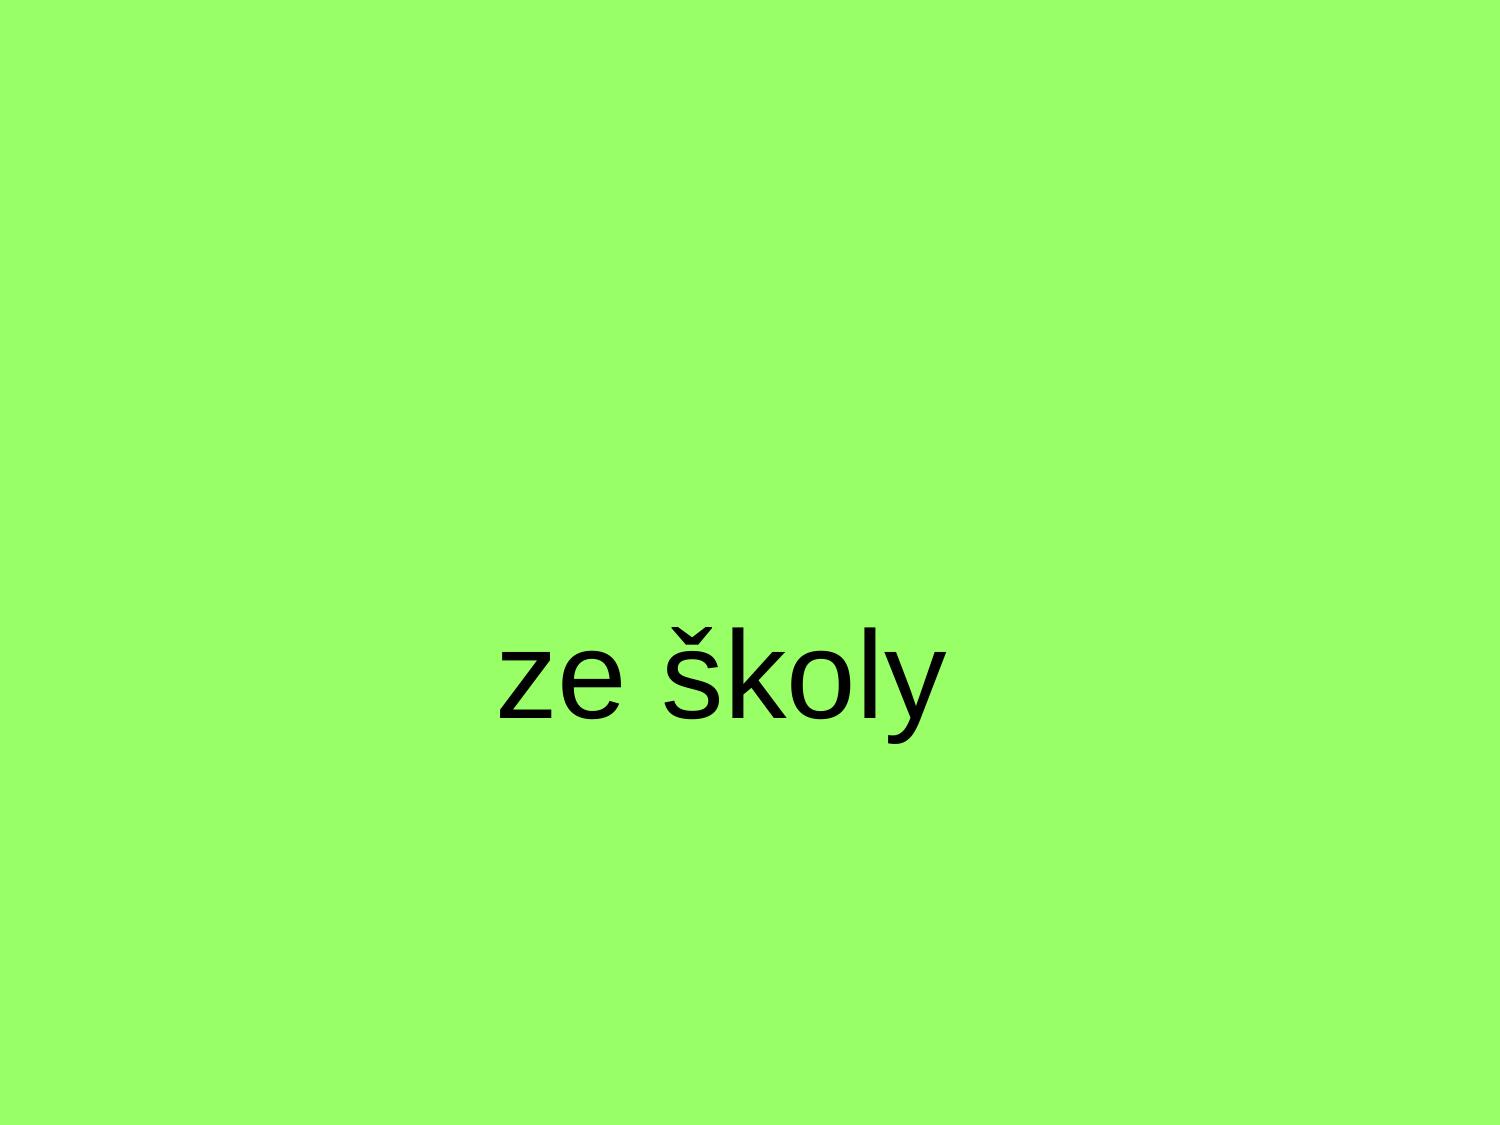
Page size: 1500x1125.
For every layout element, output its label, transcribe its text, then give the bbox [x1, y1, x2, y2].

subtitle ze školy [76, 586, 1400, 921]
